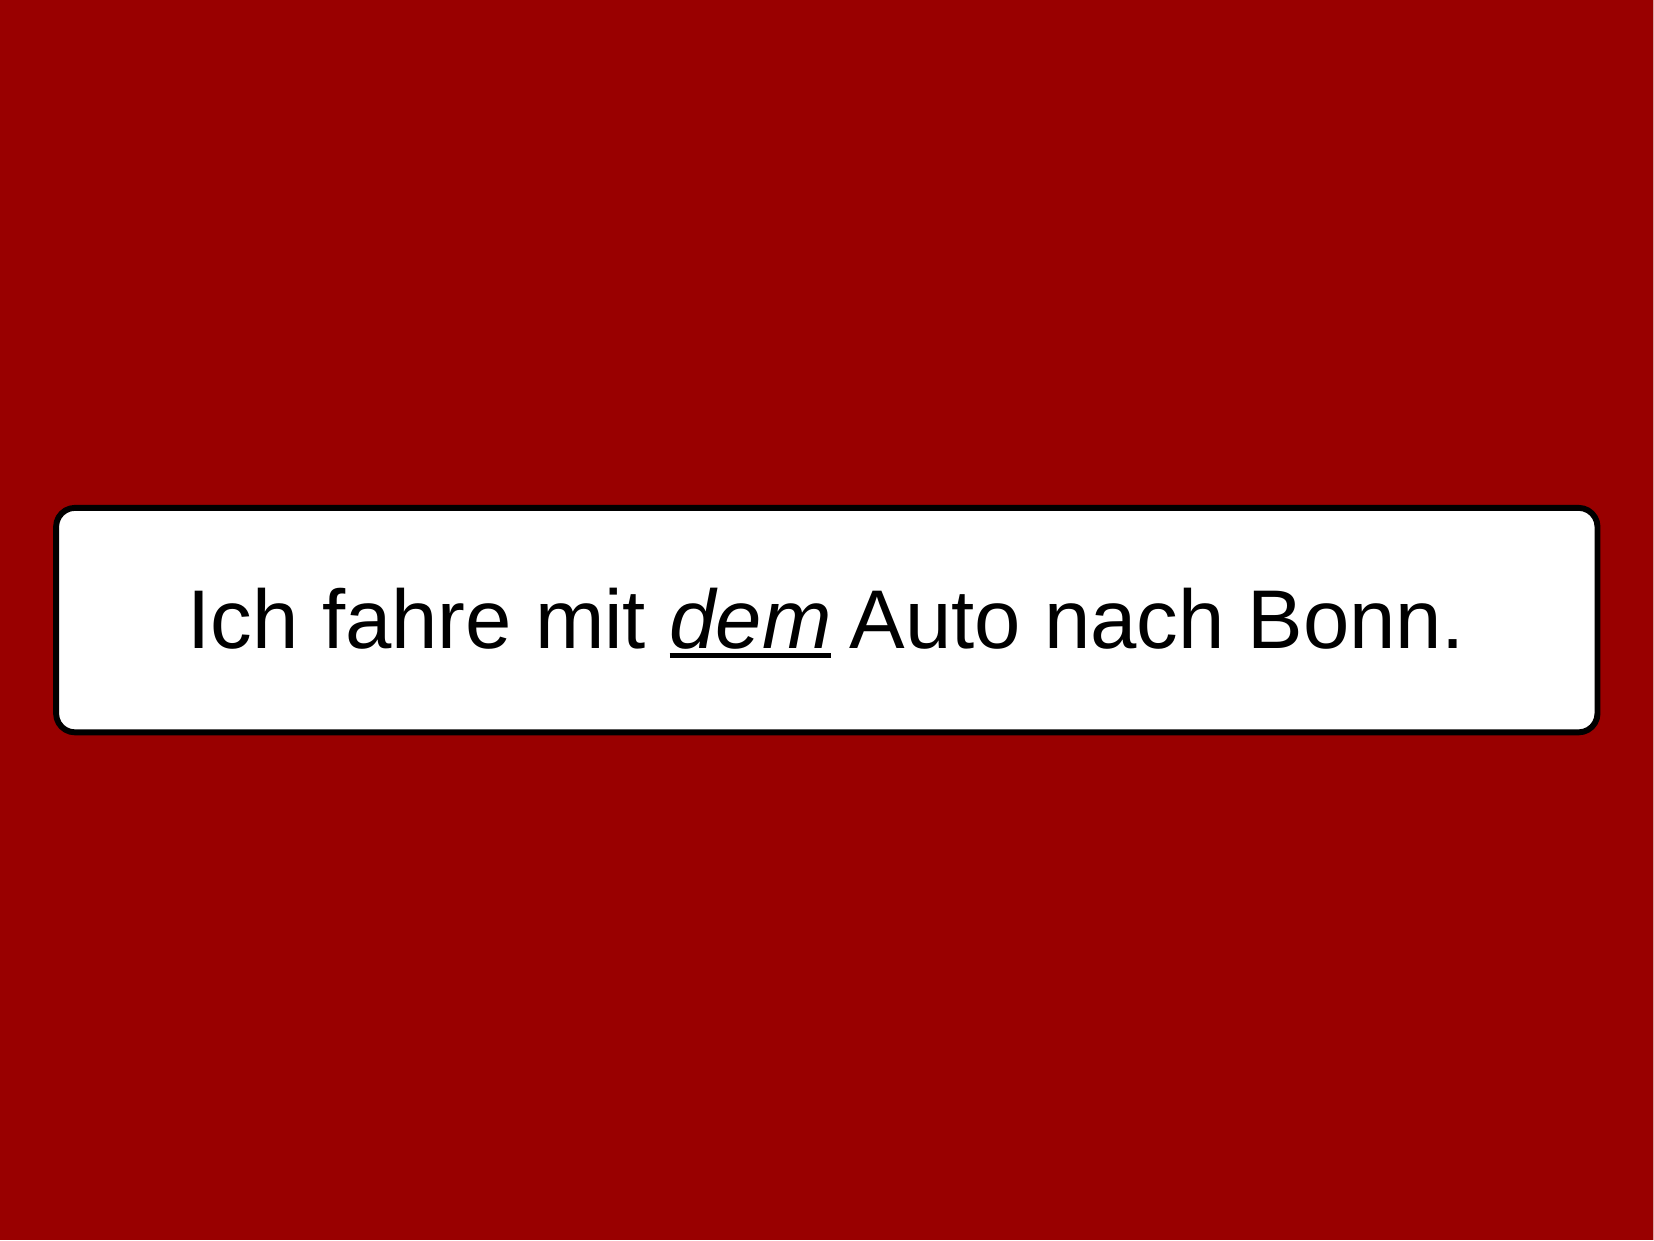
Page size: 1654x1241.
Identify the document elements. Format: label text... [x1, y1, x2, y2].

text_box [56, 507, 1598, 733]
text_box Ich fahre mit dem Auto nach Bonn. [94, 566, 1560, 675]
